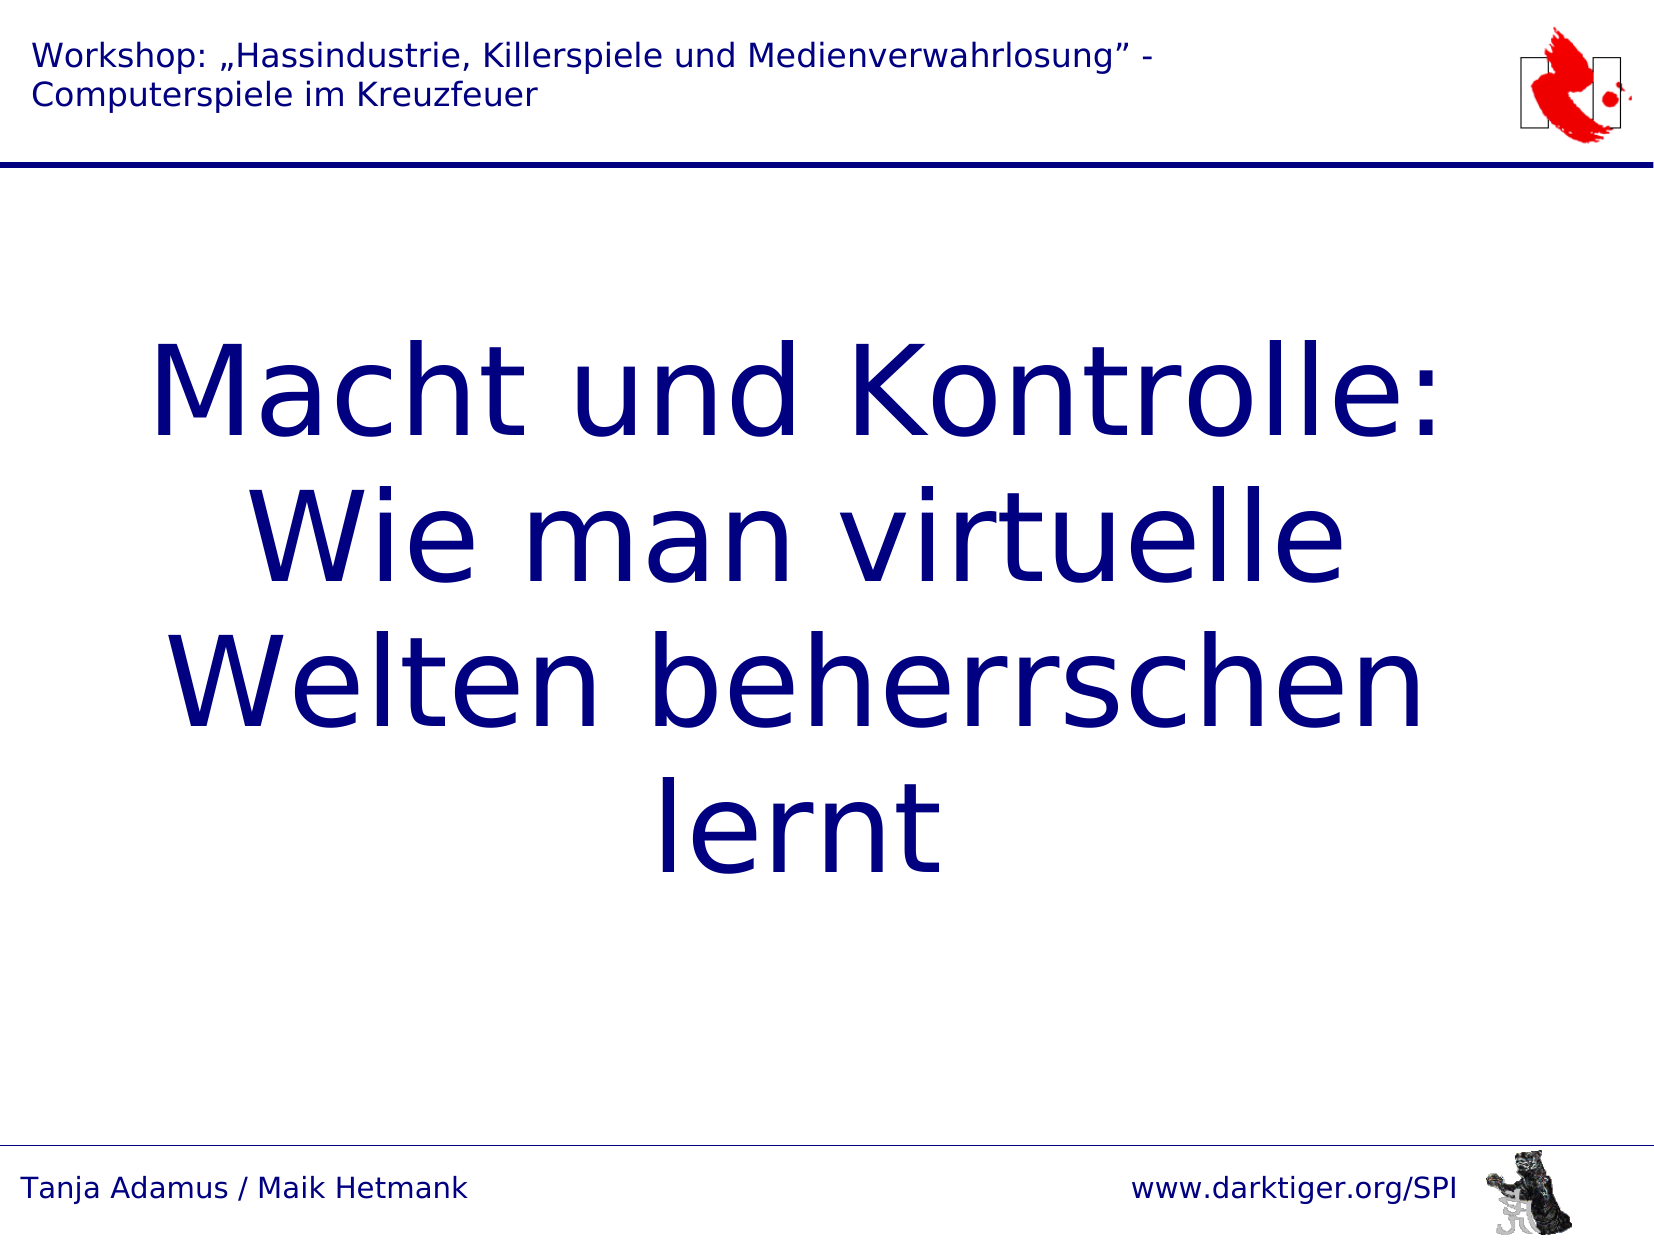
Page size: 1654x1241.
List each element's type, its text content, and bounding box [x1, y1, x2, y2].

text_box Workshop: „Hassindustrie, Killerspiele und Medienverwahrlosung” - Computerspiele im Kreuzfeuer [16, 29, 1418, 178]
text_box Macht und Kontrolle: Wie man virtuelle Welten beherrschen lernt [118, 312, 1477, 909]
picture [1486, 1150, 1572, 1235]
picture [1503, 16, 1632, 148]
